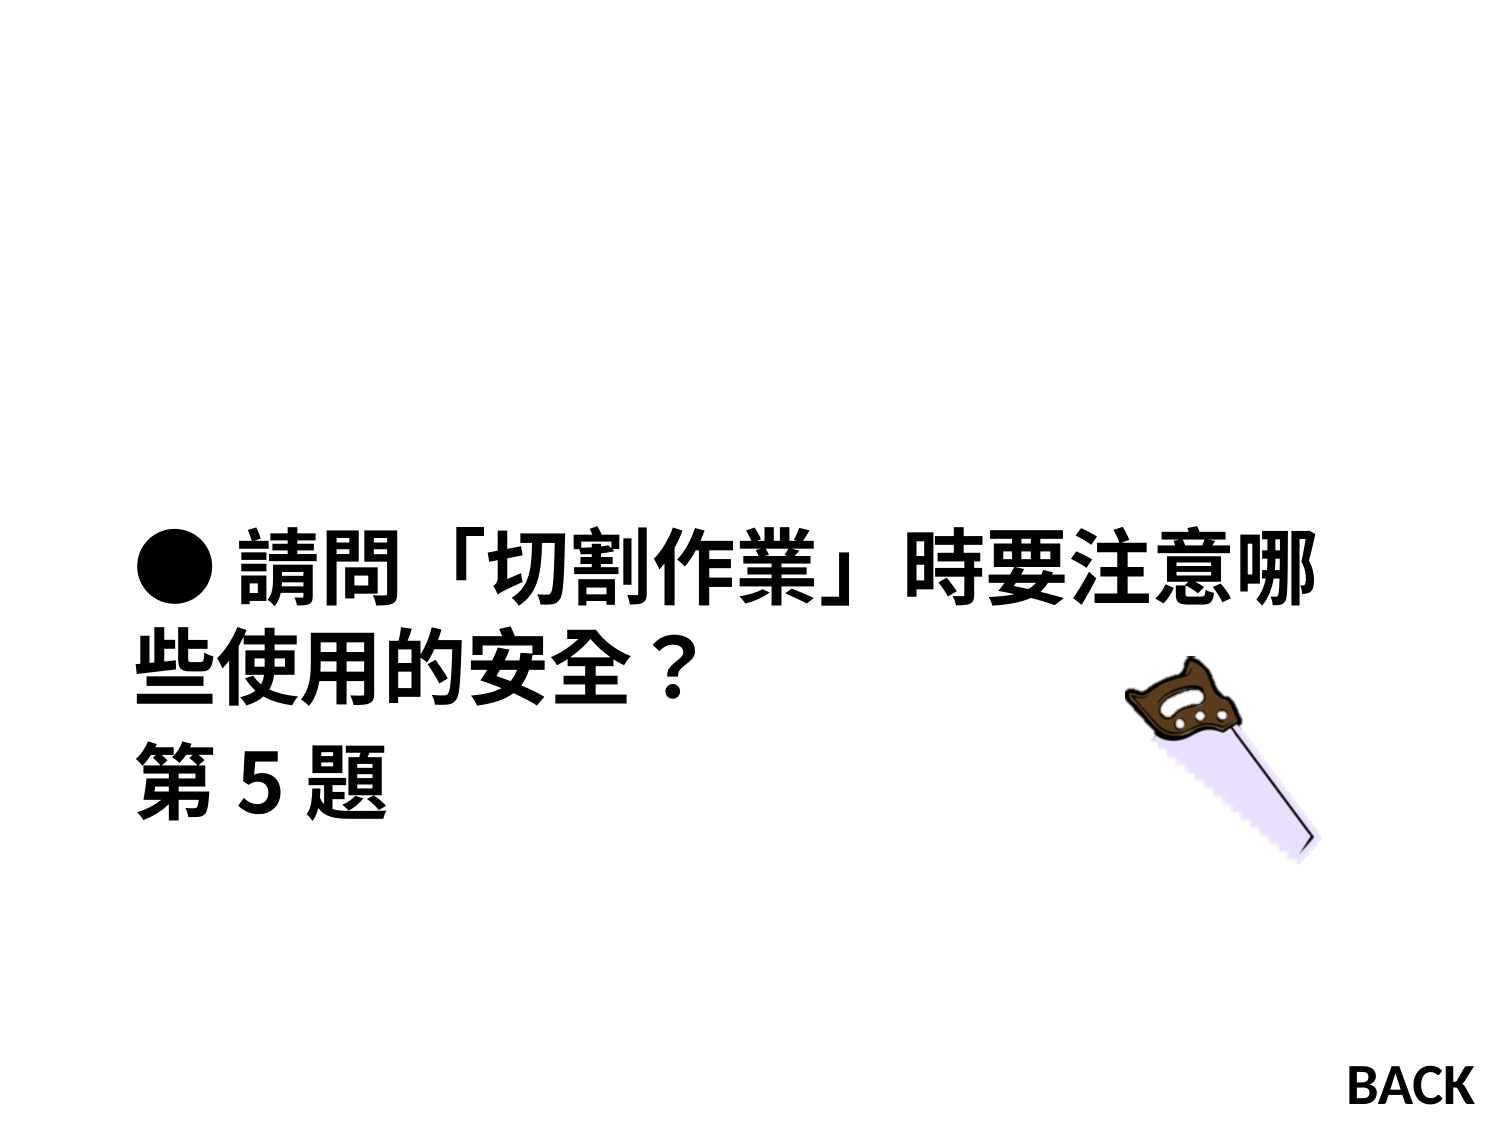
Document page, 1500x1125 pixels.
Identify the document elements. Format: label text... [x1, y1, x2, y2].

text_box BACK [1331, 1039, 1497, 1124]
title 第5題 [118, 723, 1394, 947]
picture [1125, 656, 1327, 870]
list ●請問「切割作業」時要注意哪些使用的安全？ [118, 476, 1394, 723]
